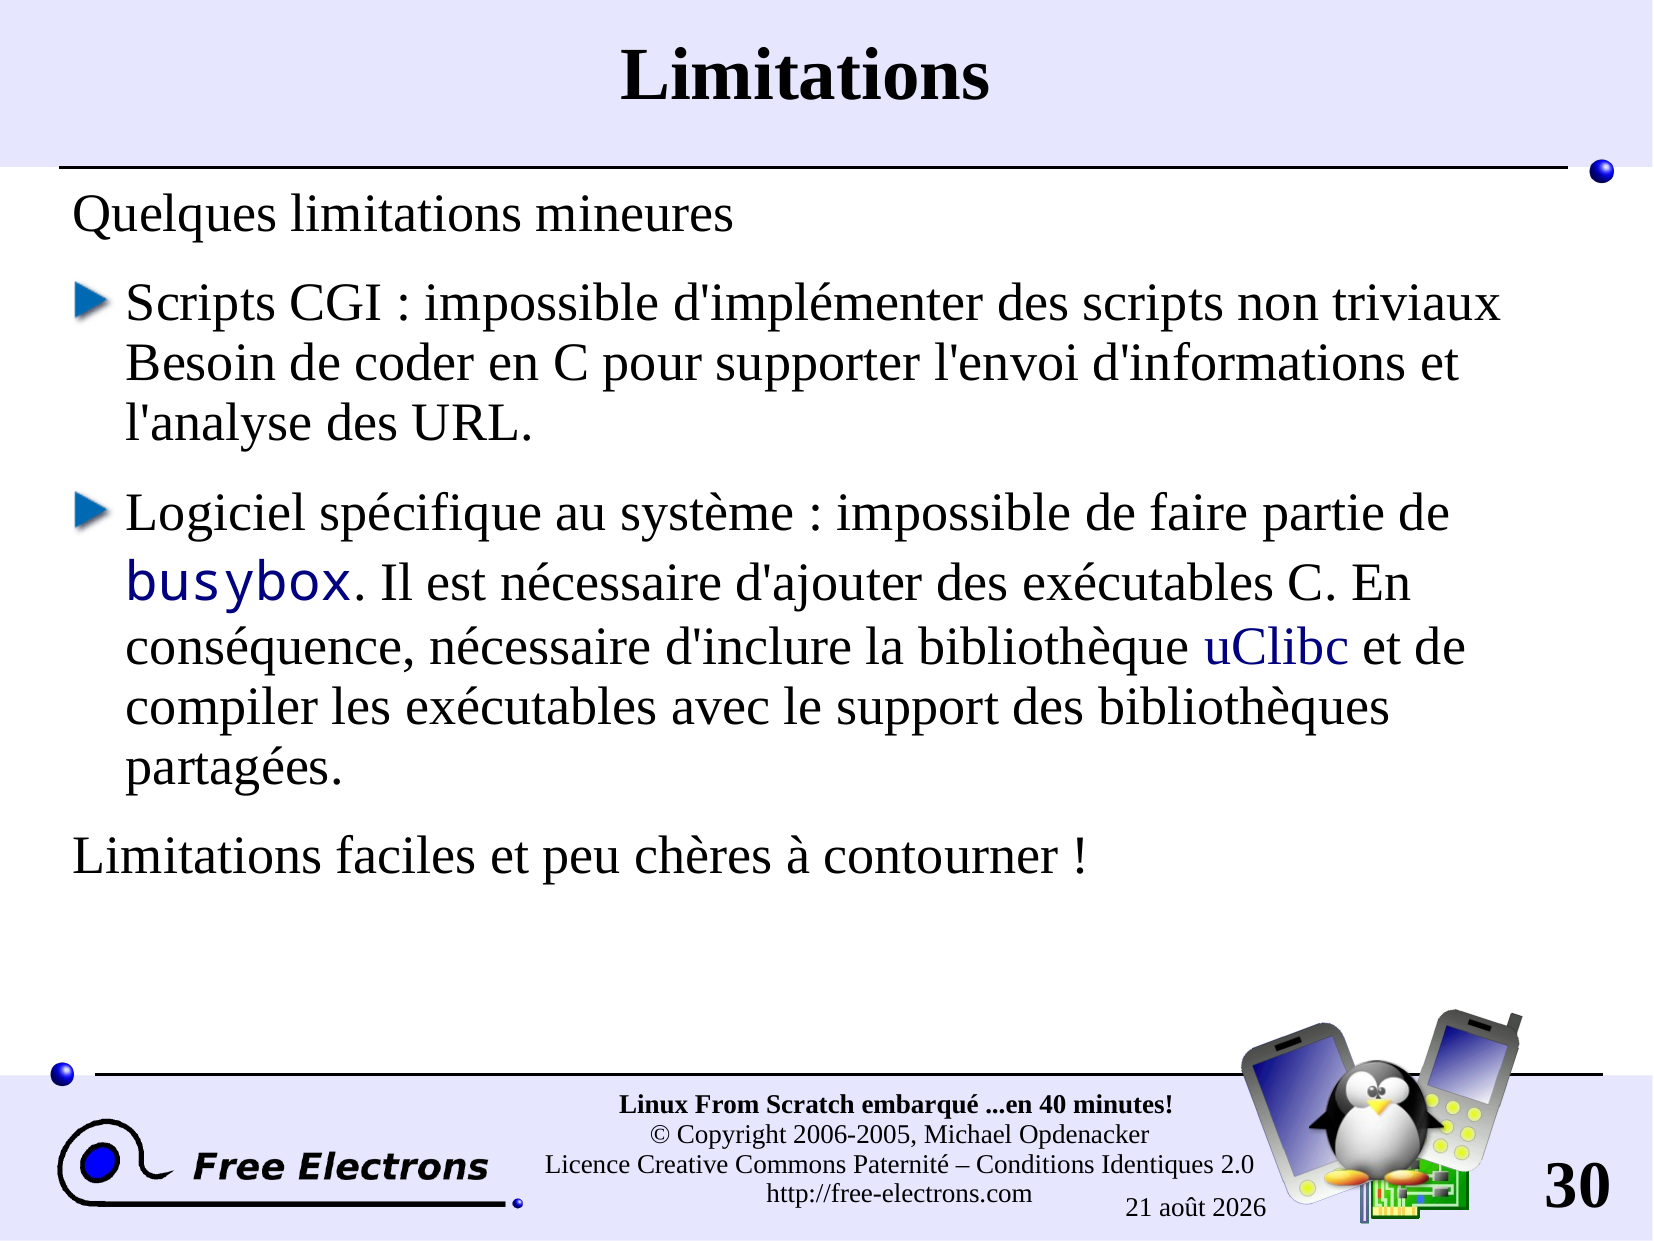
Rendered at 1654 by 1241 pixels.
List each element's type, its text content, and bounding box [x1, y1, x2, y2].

title Limitations [60, 25, 1551, 124]
picture [1225, 1034, 1531, 1241]
list Quelques limitations mineures Scripts CGI : impossible d'implémenter des scripts non triviaux Besoin de coder en C pour supporter l'envoi d'informations et l'analyse des URL. Logiciel spécifique au système : impossible de faire partie de busybox. Il est nécessaire d'ajouter des exécutables C. En conséquence, nécessaire d'inclure la bibliothèque uClibc et de compiler les exécutables avec le support des bibliothèques partagées. Limitations faciles et peu chères à contourner ! [54, 183, 1553, 1034]
picture [50, 1108, 527, 1216]
